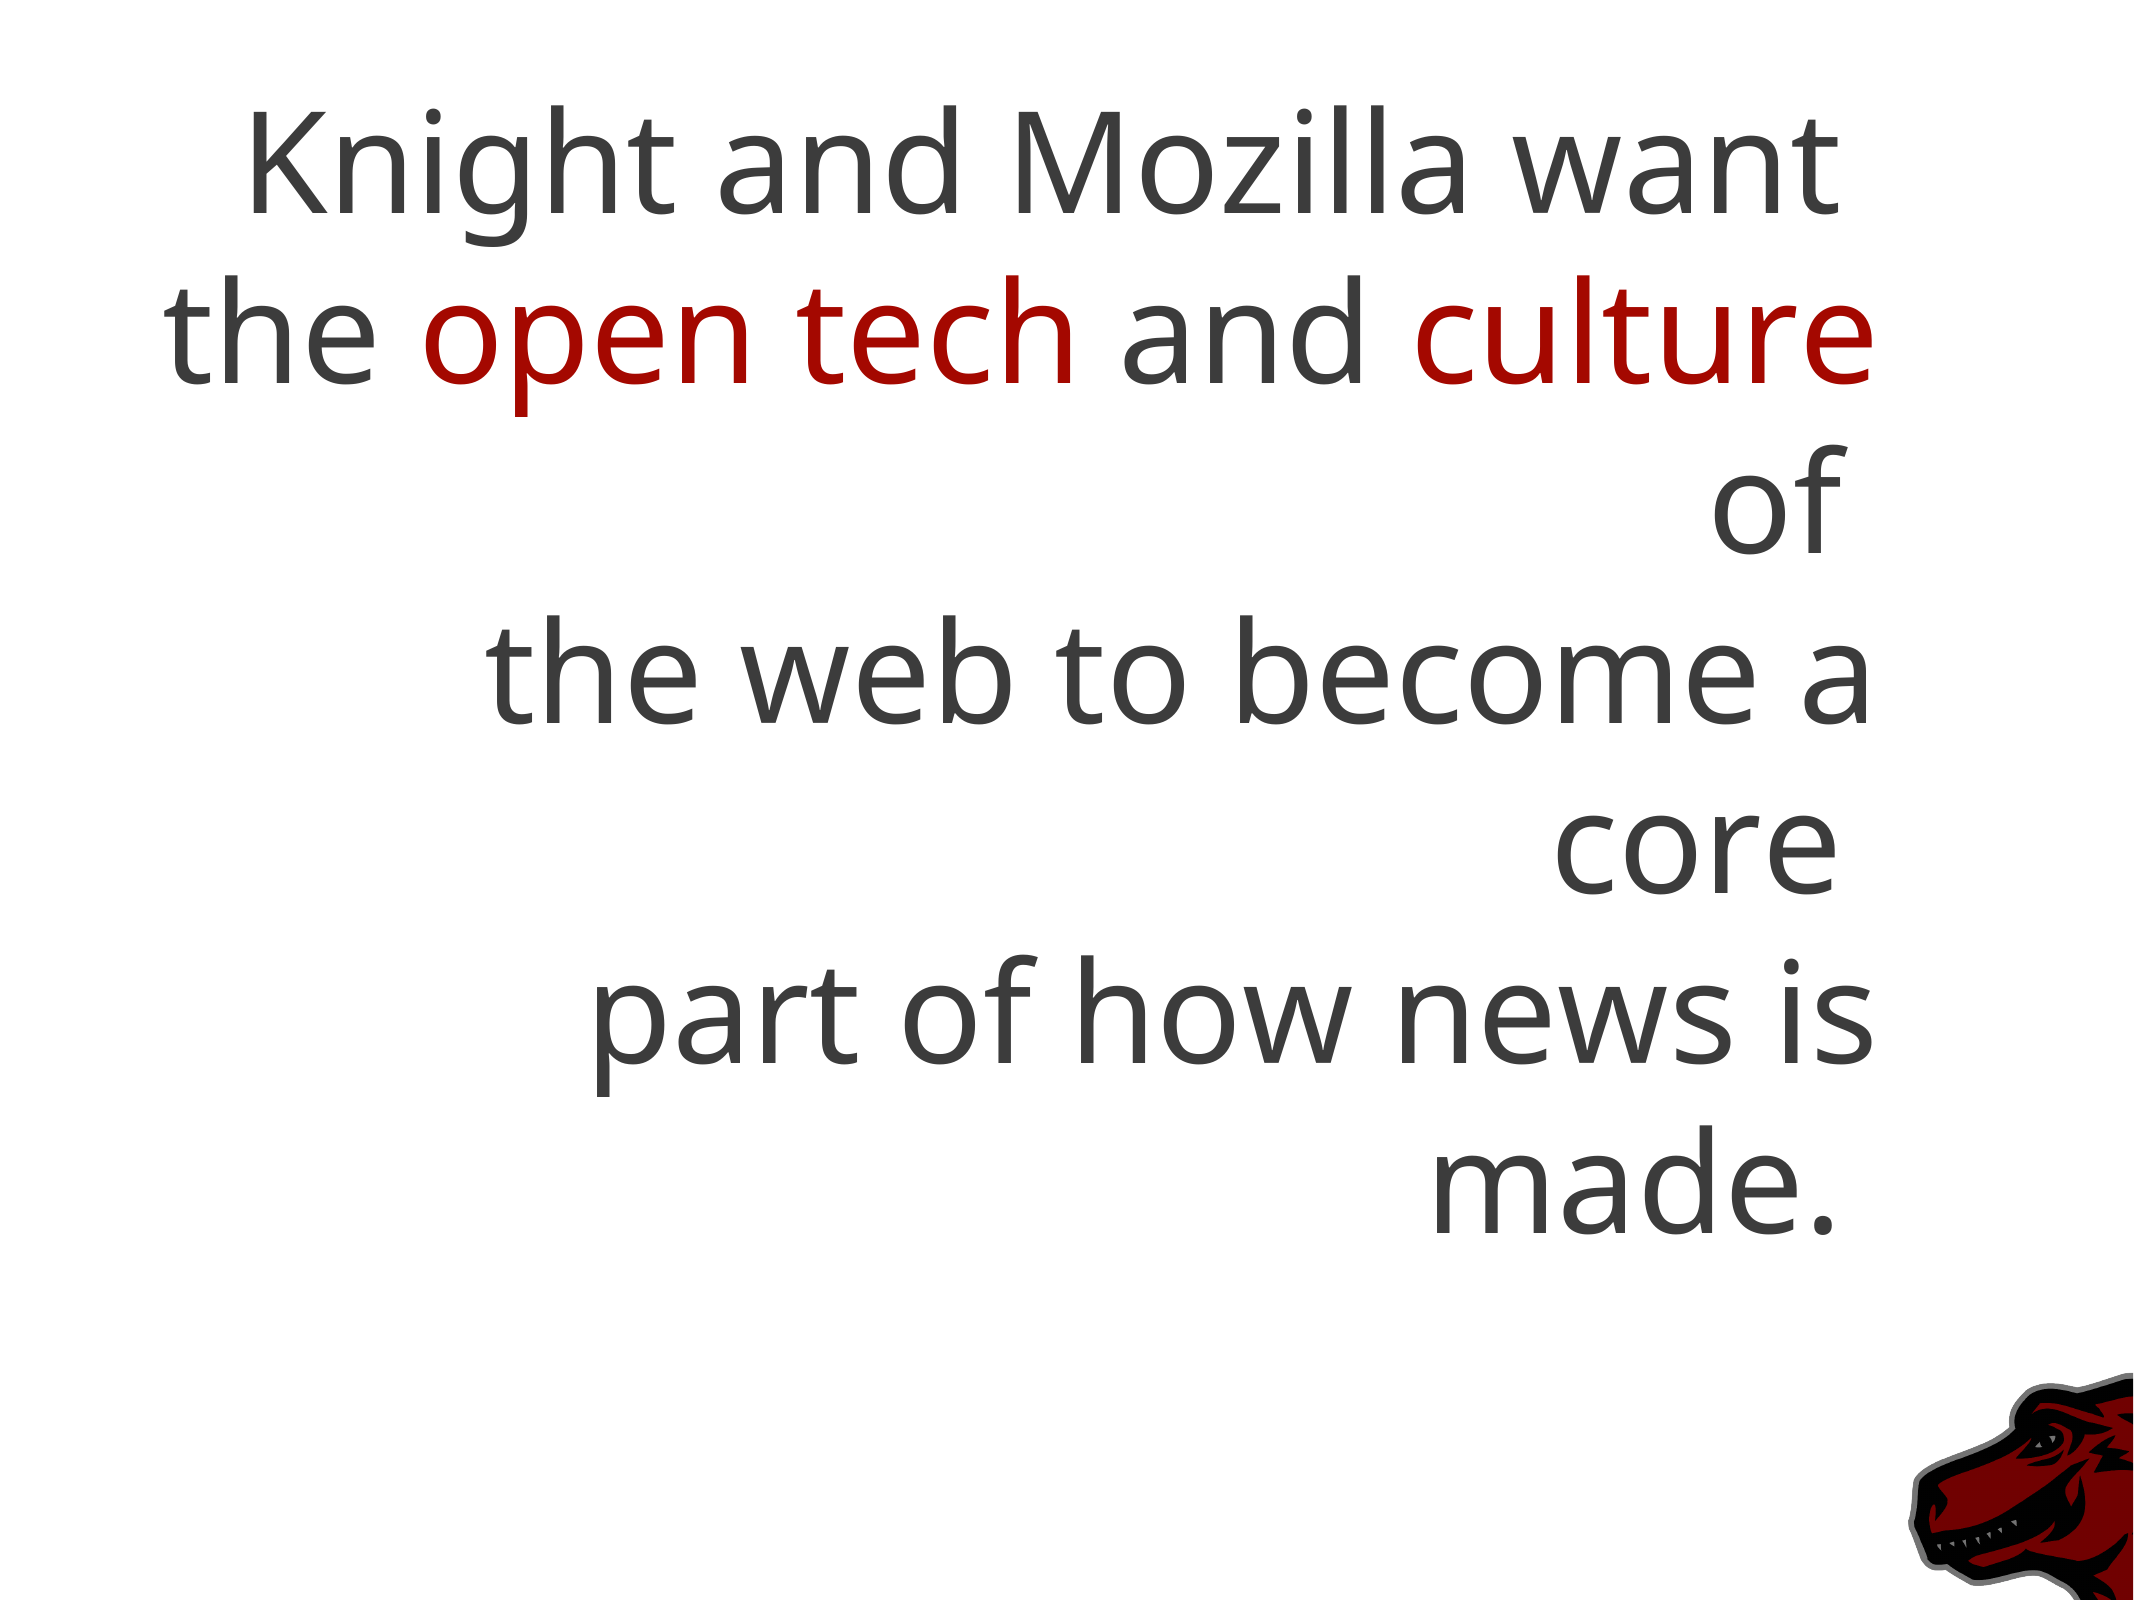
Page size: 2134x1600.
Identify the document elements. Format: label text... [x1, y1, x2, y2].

text_box Knight and Mozilla want the open tech and culture of the web to become a core part of how news is made. [162, 216, 1880, 1288]
picture [1889, 1372, 2134, 1600]
